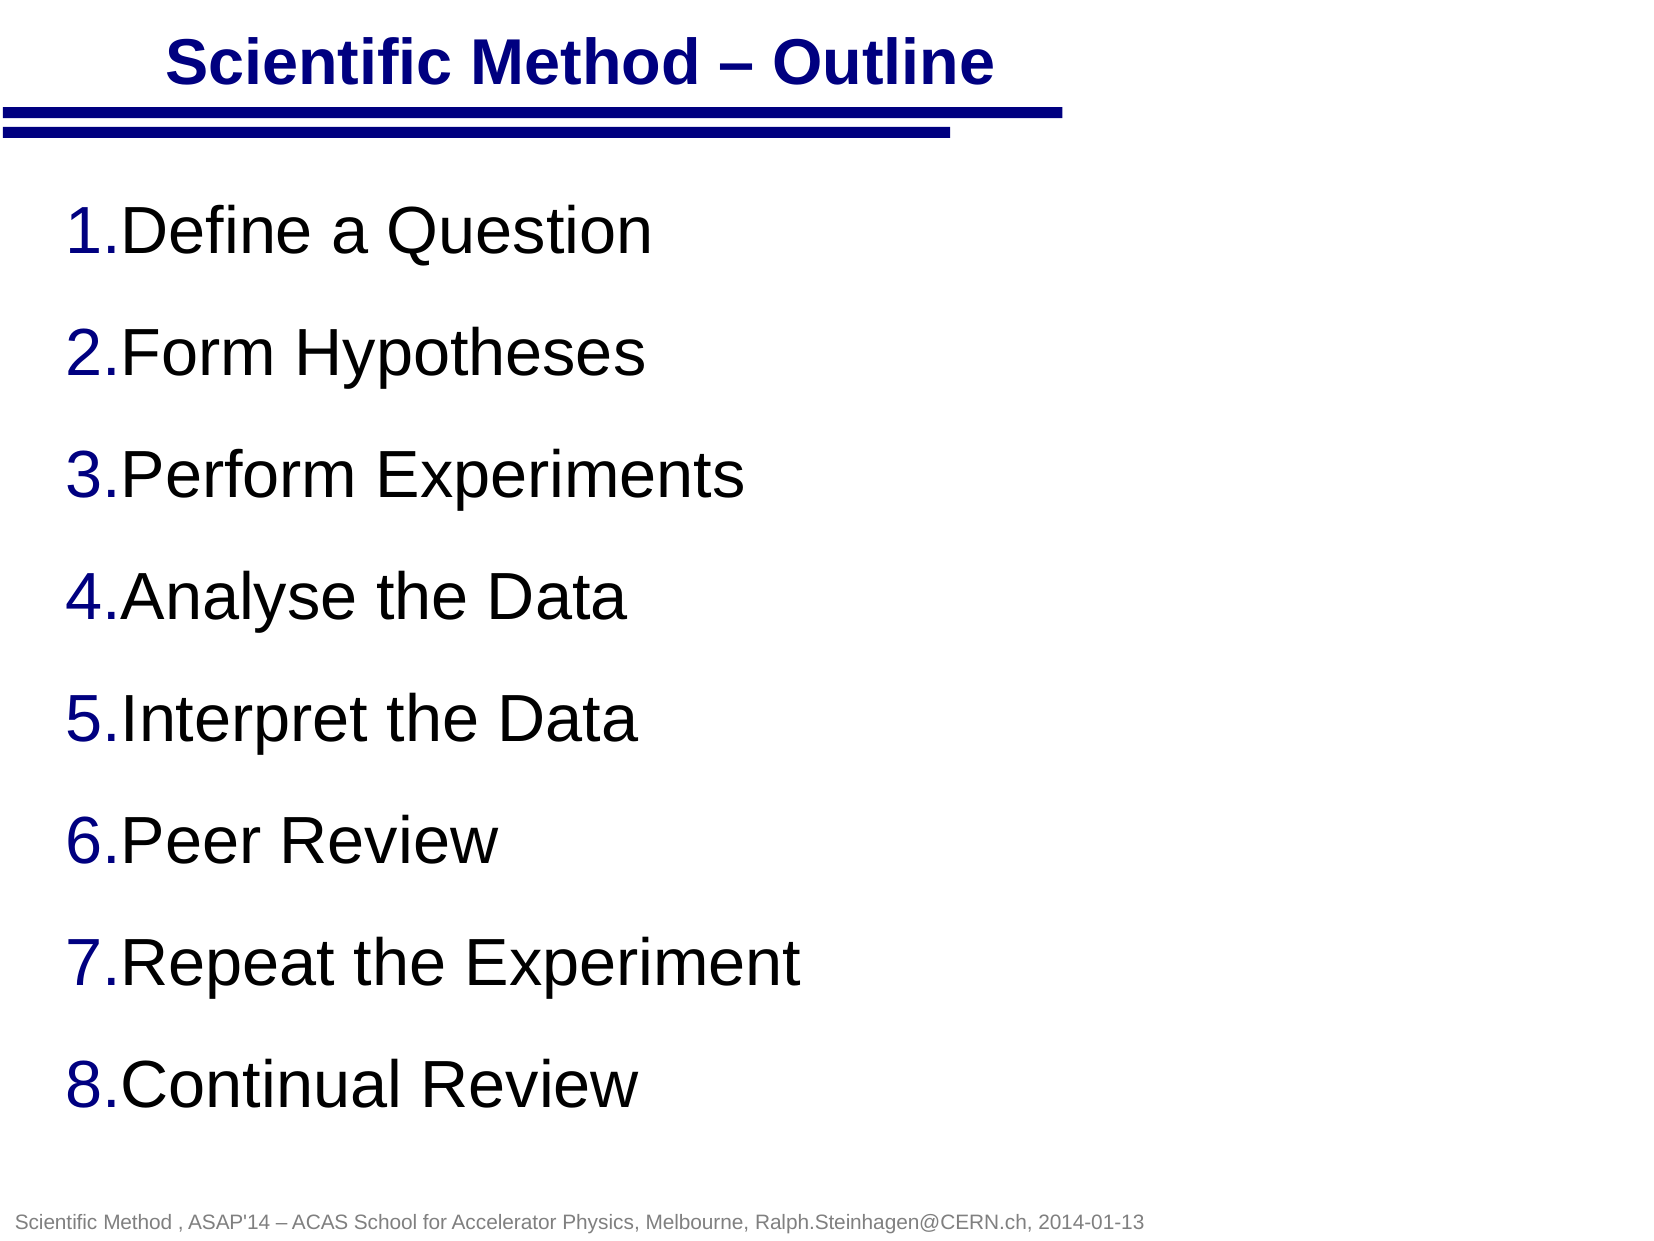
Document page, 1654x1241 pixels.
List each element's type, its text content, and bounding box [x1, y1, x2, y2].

list Define a Question Form Hypotheses Perform Experiments Analyse the Data Interpret the Data Peer Review Repeat the Experiment Continual Review [65, 192, 1628, 1205]
title Scientific Method – Outline [165, 0, 1323, 124]
